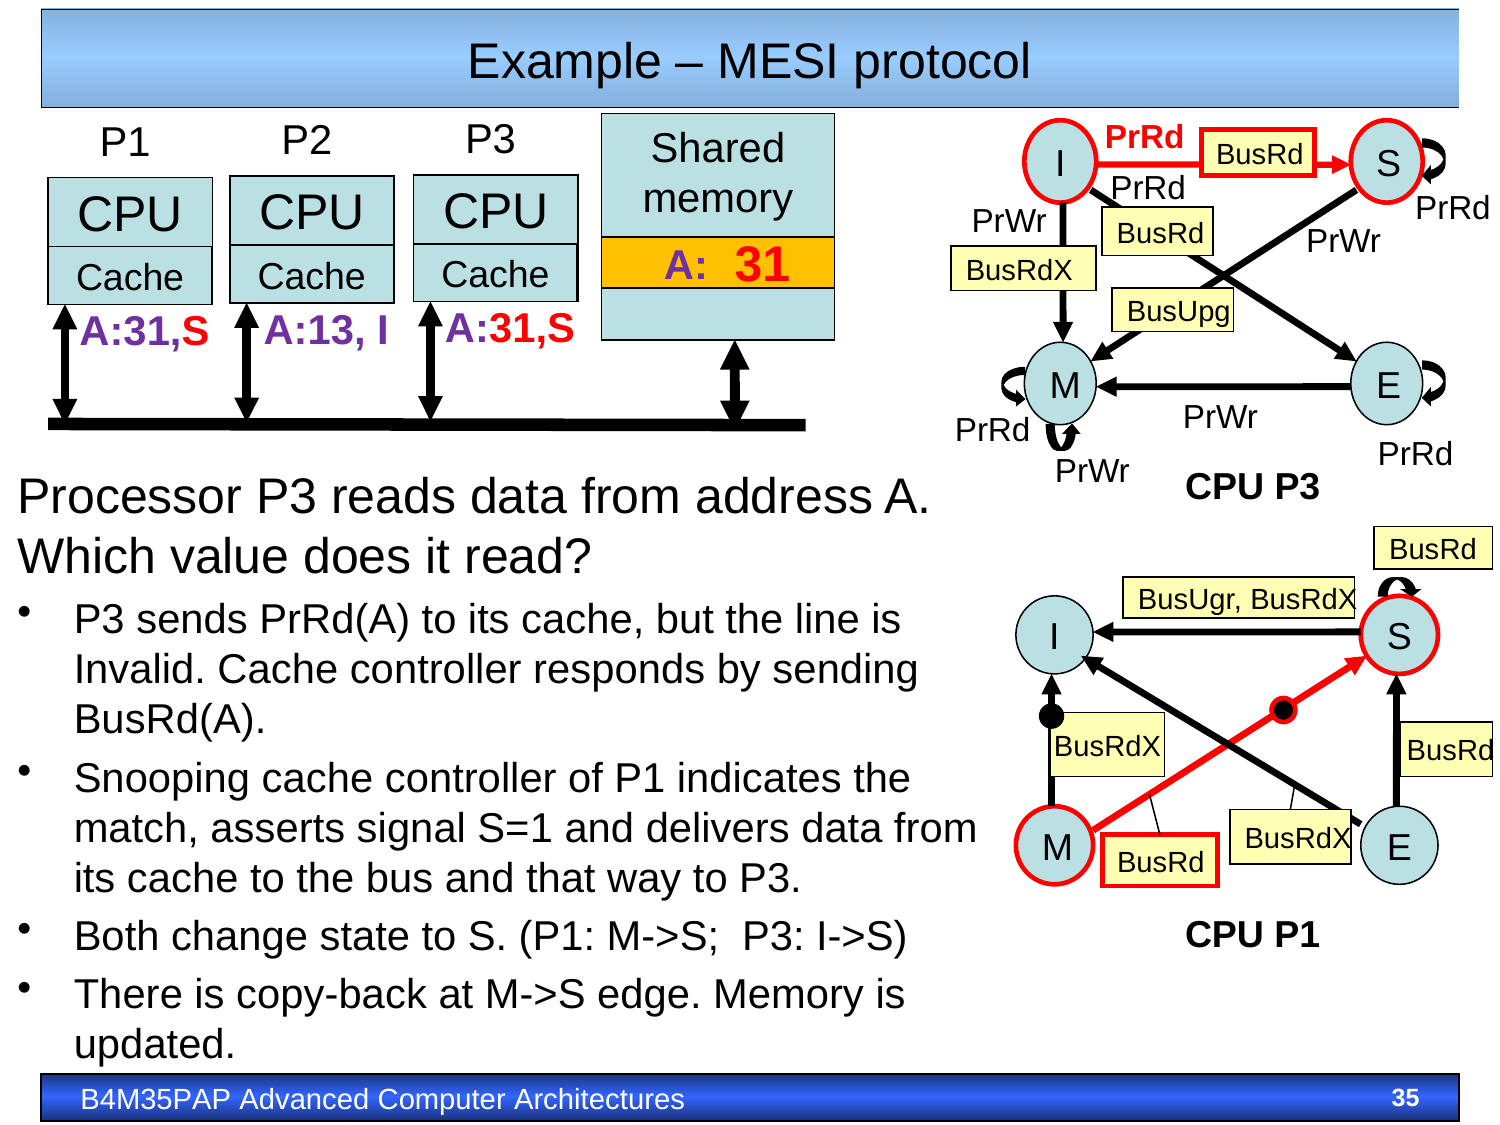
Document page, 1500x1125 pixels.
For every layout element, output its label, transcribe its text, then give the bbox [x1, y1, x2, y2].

text_box BusUgr, BusRdX [1123, 577, 1355, 618]
text_box PrWr [1151, 387, 1290, 488]
text_box CPU P1 [1170, 906, 1355, 964]
text_box PrRd [1359, 424, 1472, 480]
text_box I [1024, 120, 1058, 191]
text_box BusRdX [950, 246, 1097, 291]
text_box PrRd [933, 400, 1046, 456]
text_box BusRd [1244, 129, 1315, 176]
text_box [601, 237, 638, 289]
text_box A:13, I [248, 295, 404, 361]
text_box BusRd [1102, 834, 1218, 886]
text_box A: [638, 230, 724, 296]
text_box Shared memory [601, 289, 835, 340]
text_box [1046, 424, 1079, 451]
text_box CPU [413, 174, 578, 243]
text_box P3 [449, 108, 532, 170]
text_box CPU P3 [1170, 457, 1355, 515]
text_box Shared memory [601, 113, 835, 237]
text_box [1002, 367, 1025, 400]
text_box BusUpg [1112, 287, 1234, 332]
text_box CPU [229, 176, 395, 295]
text_box [1422, 139, 1445, 178]
text_box M [1015, 806, 1094, 885]
text_box E [1350, 342, 1423, 424]
text_box CPU [48, 177, 213, 296]
text_box PrWr [1291, 211, 1423, 312]
text_box [1039, 704, 1064, 729]
text_box PrWr [950, 441, 1234, 542]
text_box I [1015, 595, 1094, 674]
text_box PrRd [1058, 159, 1248, 214]
text_box Processor P3 reads data from address A. Which value does it read? P3 sends PrRd(A) to its cache, but the line is Invalid. Cache controller responds by sending BusRd(A). Snooping cache controller of P1 indicates the match, asserts signal S=1 and delivers data from its cache to the bus and that way to P3. Both change state to S. (P1: M->S; P3: I->S) There is copy-back at M->S edge. Memory is updated. [2, 456, 1006, 948]
title Example – MESI protocol [41, 8, 1459, 108]
text_box BusRdX [1050, 712, 1165, 777]
text_box Cache [413, 243, 578, 302]
text_box A:31,S [430, 293, 590, 359]
text_box Cache [229, 245, 394, 303]
text_box Cache [48, 246, 212, 305]
text_box P2 [265, 108, 349, 171]
text_box E [1360, 806, 1439, 885]
text_box PrRd [1054, 108, 1244, 163]
text_box BusRd [1101, 214, 1213, 256]
text_box BusRd [1400, 722, 1493, 777]
text_box BusRdX [1229, 809, 1351, 864]
text_box PrWr [956, 191, 1062, 247]
text_box [1422, 361, 1445, 405]
text_box [1271, 698, 1296, 723]
text_box 31 [705, 223, 805, 299]
text_box BusRd [1373, 526, 1493, 570]
text_box A:31,S [64, 296, 225, 362]
text_box PrRd [1400, 178, 1500, 234]
text_box M [1024, 342, 1097, 425]
text_box P1 [83, 108, 167, 172]
text_box S [1350, 120, 1423, 203]
text_box S [1360, 595, 1439, 674]
text_box [805, 237, 835, 289]
text_box [1378, 577, 1420, 596]
